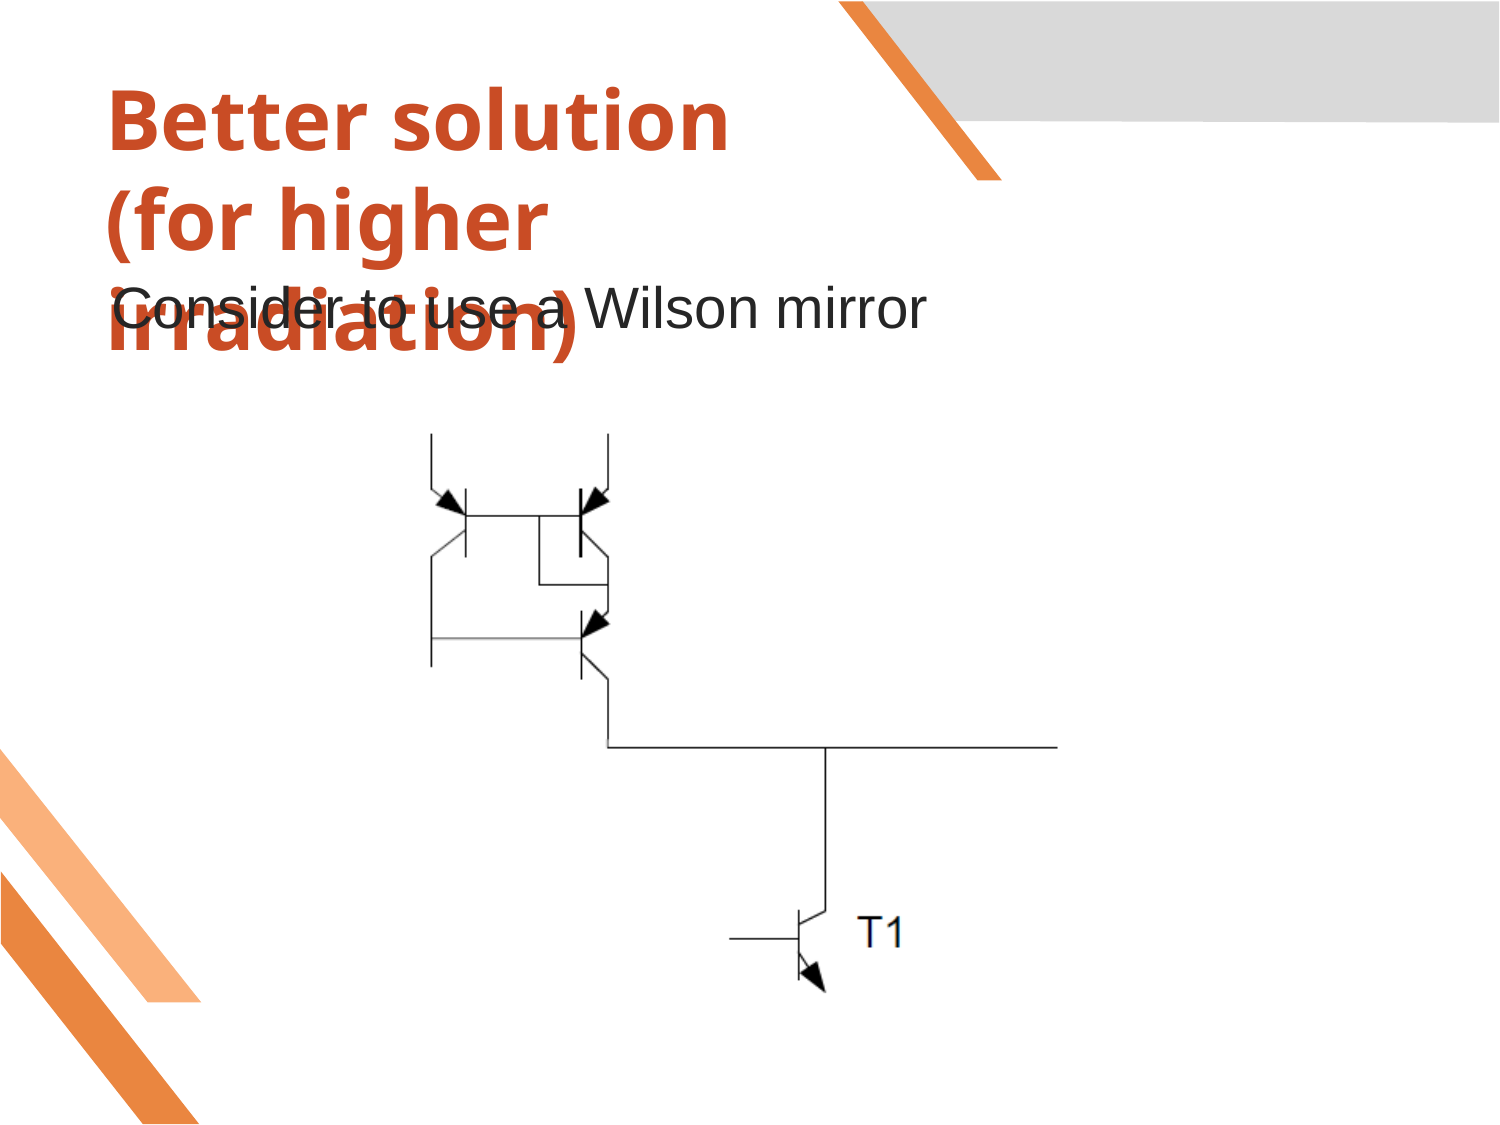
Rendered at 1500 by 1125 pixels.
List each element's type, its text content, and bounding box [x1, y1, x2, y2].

picture [348, 387, 1136, 1084]
list Consider to use a Wilson mirror [75, 262, 1426, 1013]
title Better solution (for higher irradiation) [75, 59, 876, 192]
